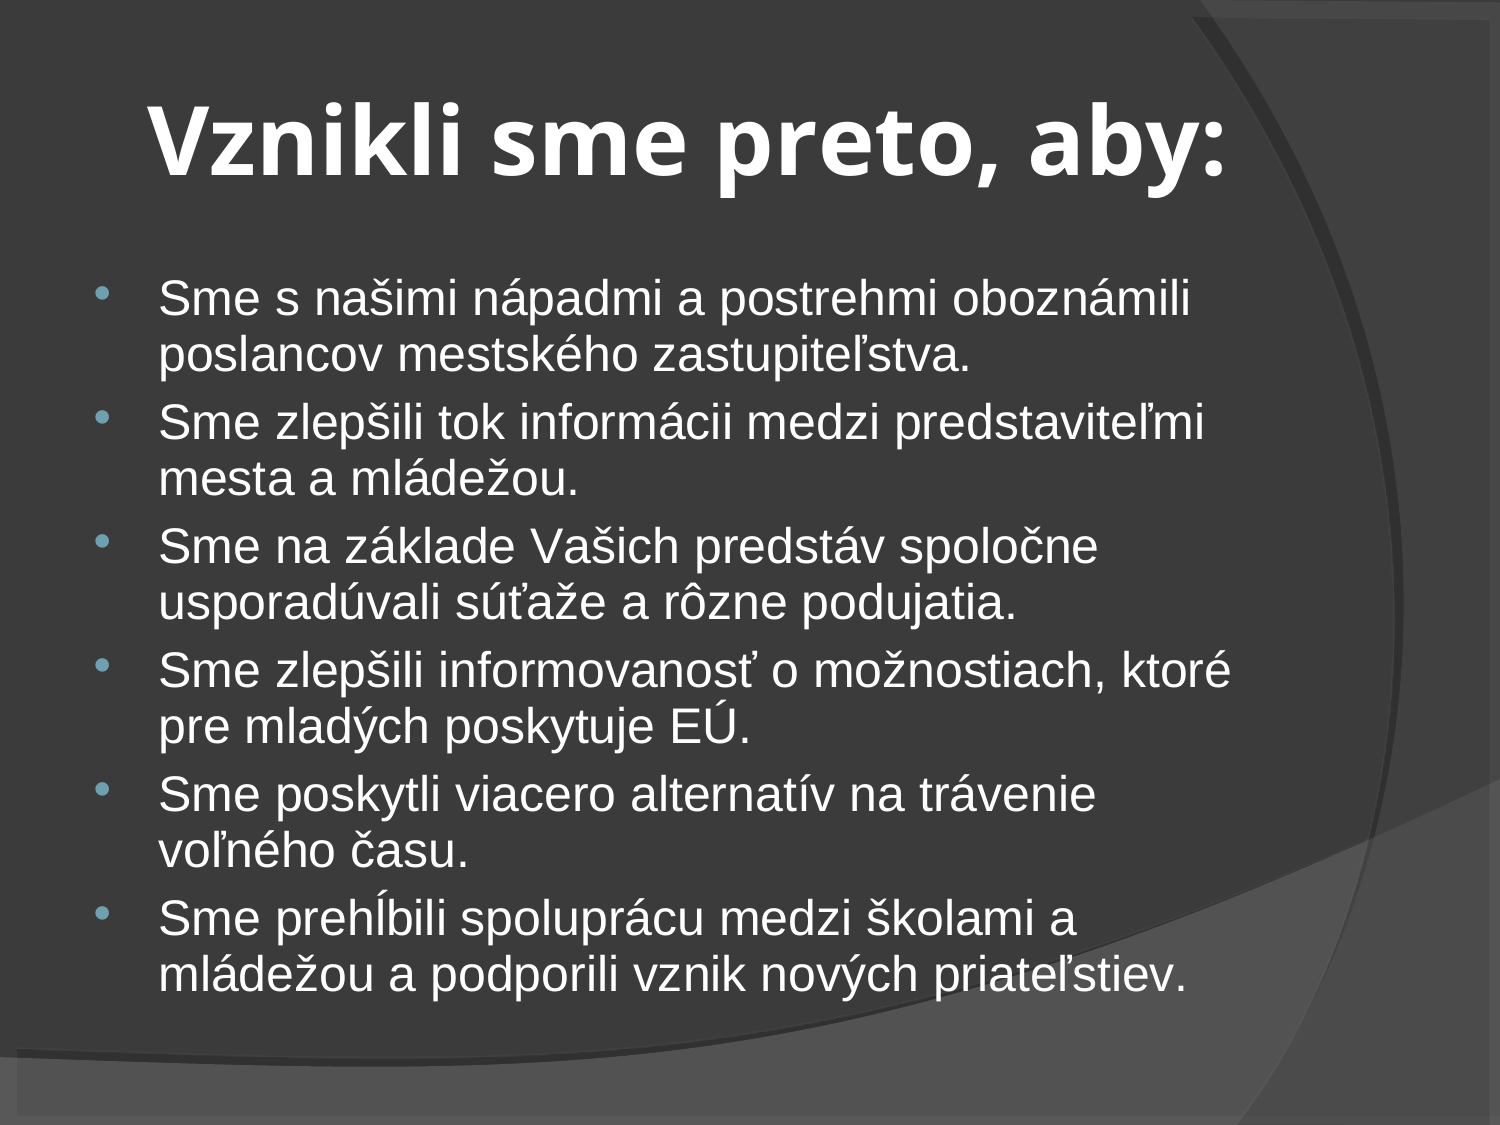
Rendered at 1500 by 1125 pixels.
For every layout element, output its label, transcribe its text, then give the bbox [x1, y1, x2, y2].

title Vznikli sme preto, aby: [74, 45, 1300, 233]
list Sme s našimi nápadmi a postrehmi oboznámili poslancov mestského zastupiteľstva. Sme zlepšili tok informácii medzi predstaviteľmi mesta a mládežou. Sme na základe Vašich predstáv spoločne usporadúvali súťaže a rôzne podujatia. Sme zlepšili informovanosť o možnostiach, ktoré pre mladých poskytuje EÚ. Sme poskytli viacero alternatív na trávenie voľného času. Sme prehĺbili spoluprácu medzi školami a mládežou a podporili vznik nových priateľstiev. [74, 262, 1300, 1010]
